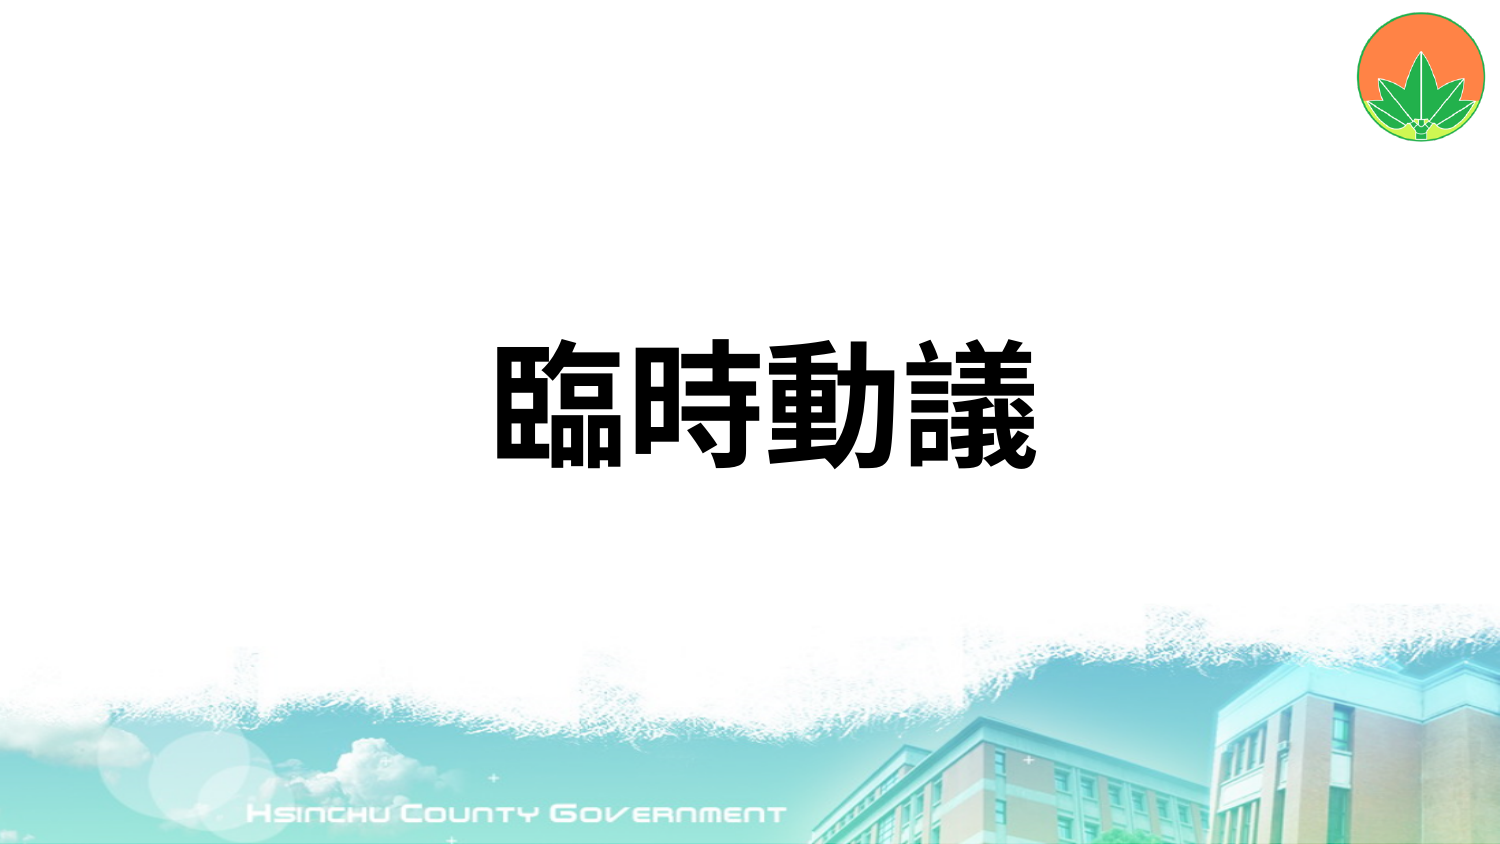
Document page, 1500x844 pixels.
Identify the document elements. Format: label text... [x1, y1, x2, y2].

picture [1342, 0, 1500, 158]
text_box 臨時動議 [188, 311, 1341, 492]
